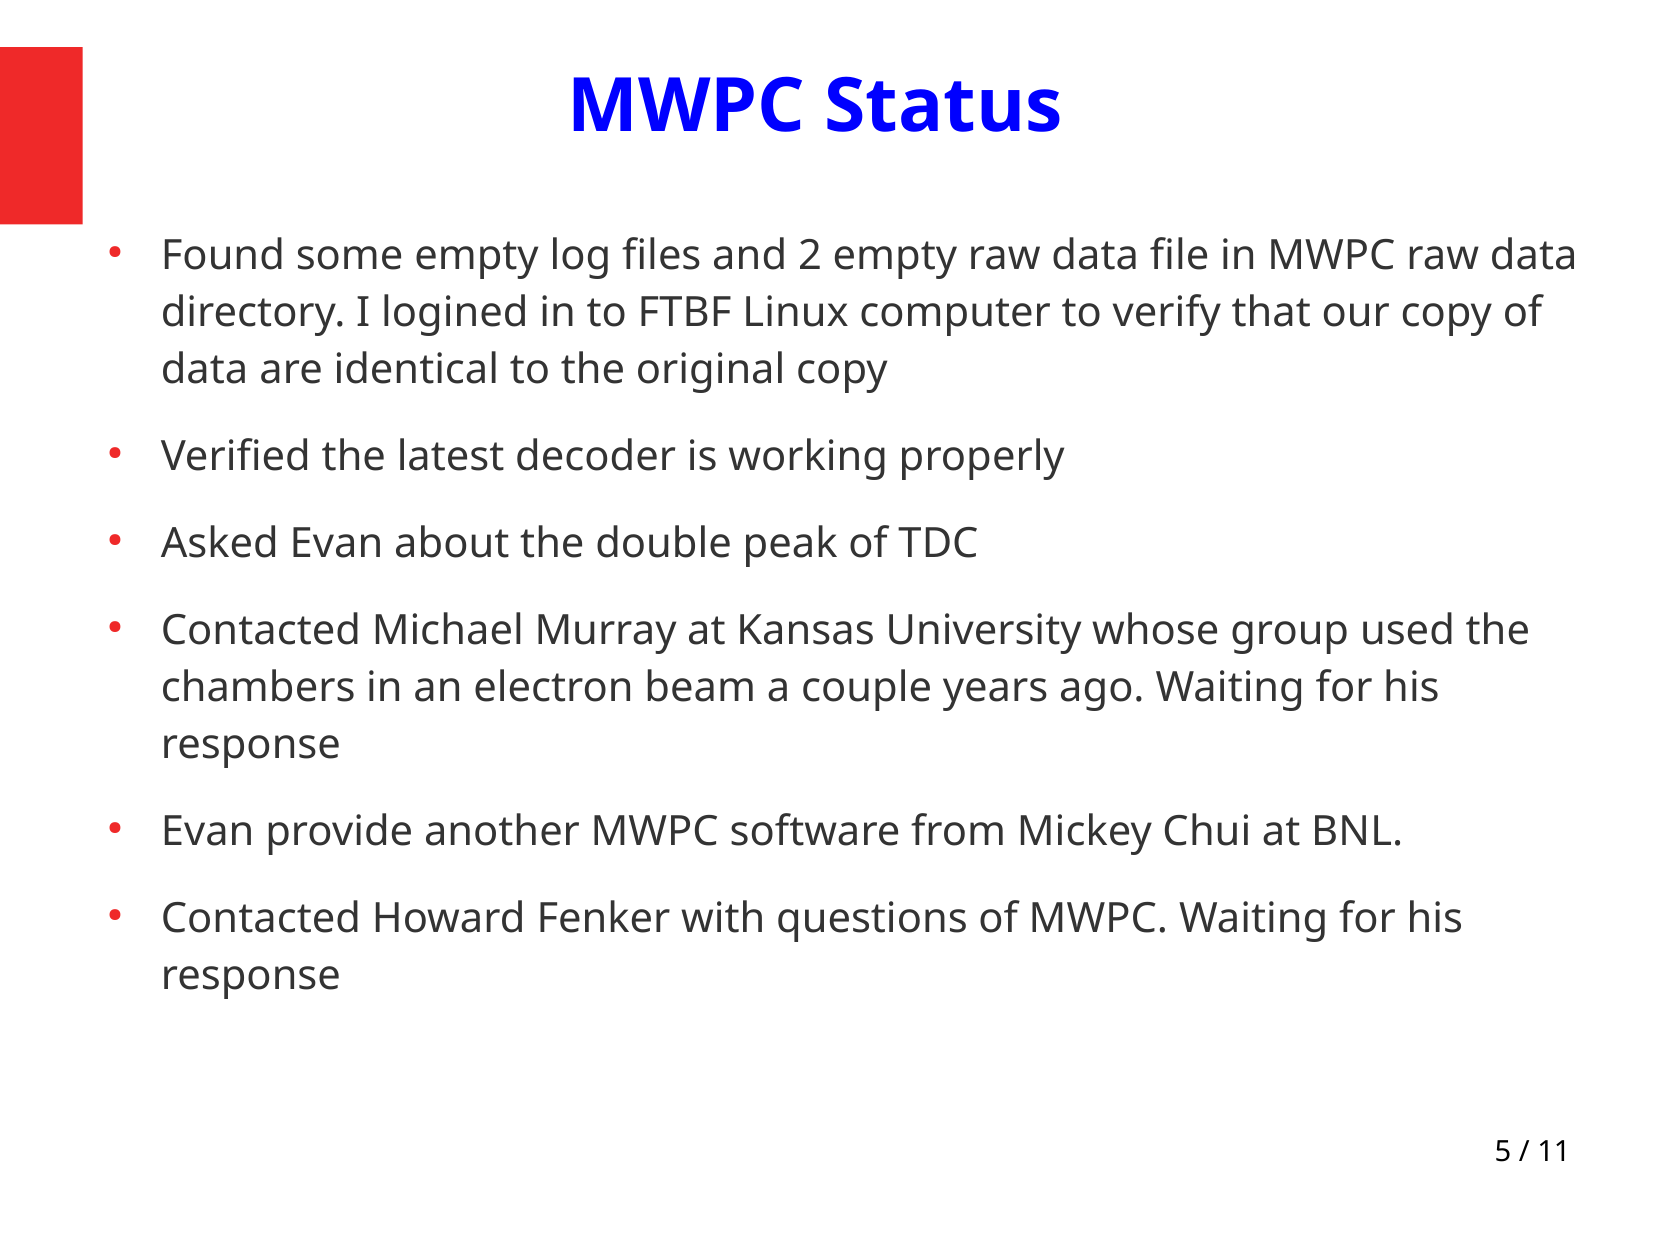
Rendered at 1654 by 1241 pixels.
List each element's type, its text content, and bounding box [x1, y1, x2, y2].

title MWPC Status [88, 51, 1542, 154]
list Found some empty log files and 2 empty raw data file in MWPC raw data directory. I logined in to FTBF Linux computer to verify that our copy of data are identical to the original copy Verified the latest decoder is working properly Asked Evan about the double peak of TDC Contacted Michael Murray at Kansas University whose group used the chambers in an electron beam a couple years ago. Waiting for his response Evan provide another MWPC software from Mickey Chui at BNL. Contacted Howard Fenker with questions of MWPC. Waiting for his response [90, 225, 1591, 1111]
